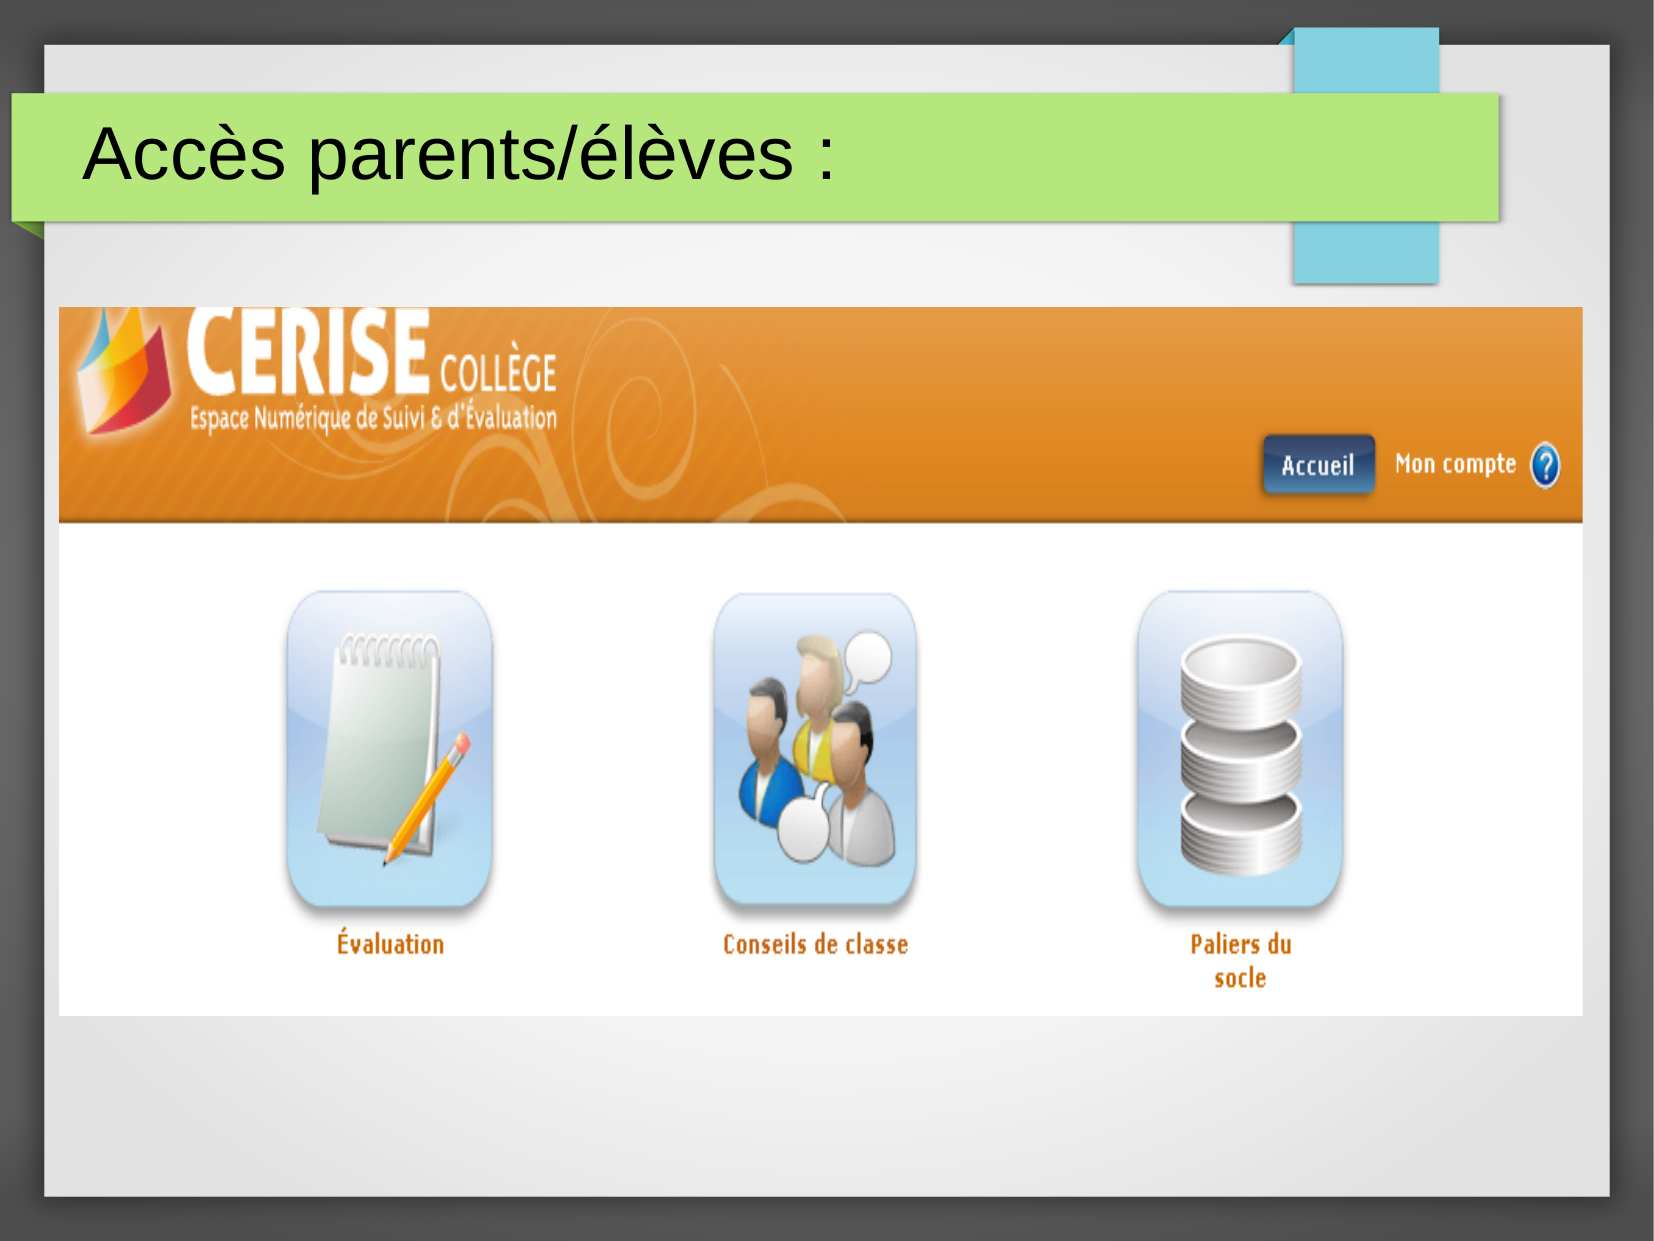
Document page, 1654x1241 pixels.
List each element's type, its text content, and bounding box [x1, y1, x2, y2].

title Accès parents/élèves : [82, 94, 1264, 213]
picture [0, 0, 1654, 1241]
